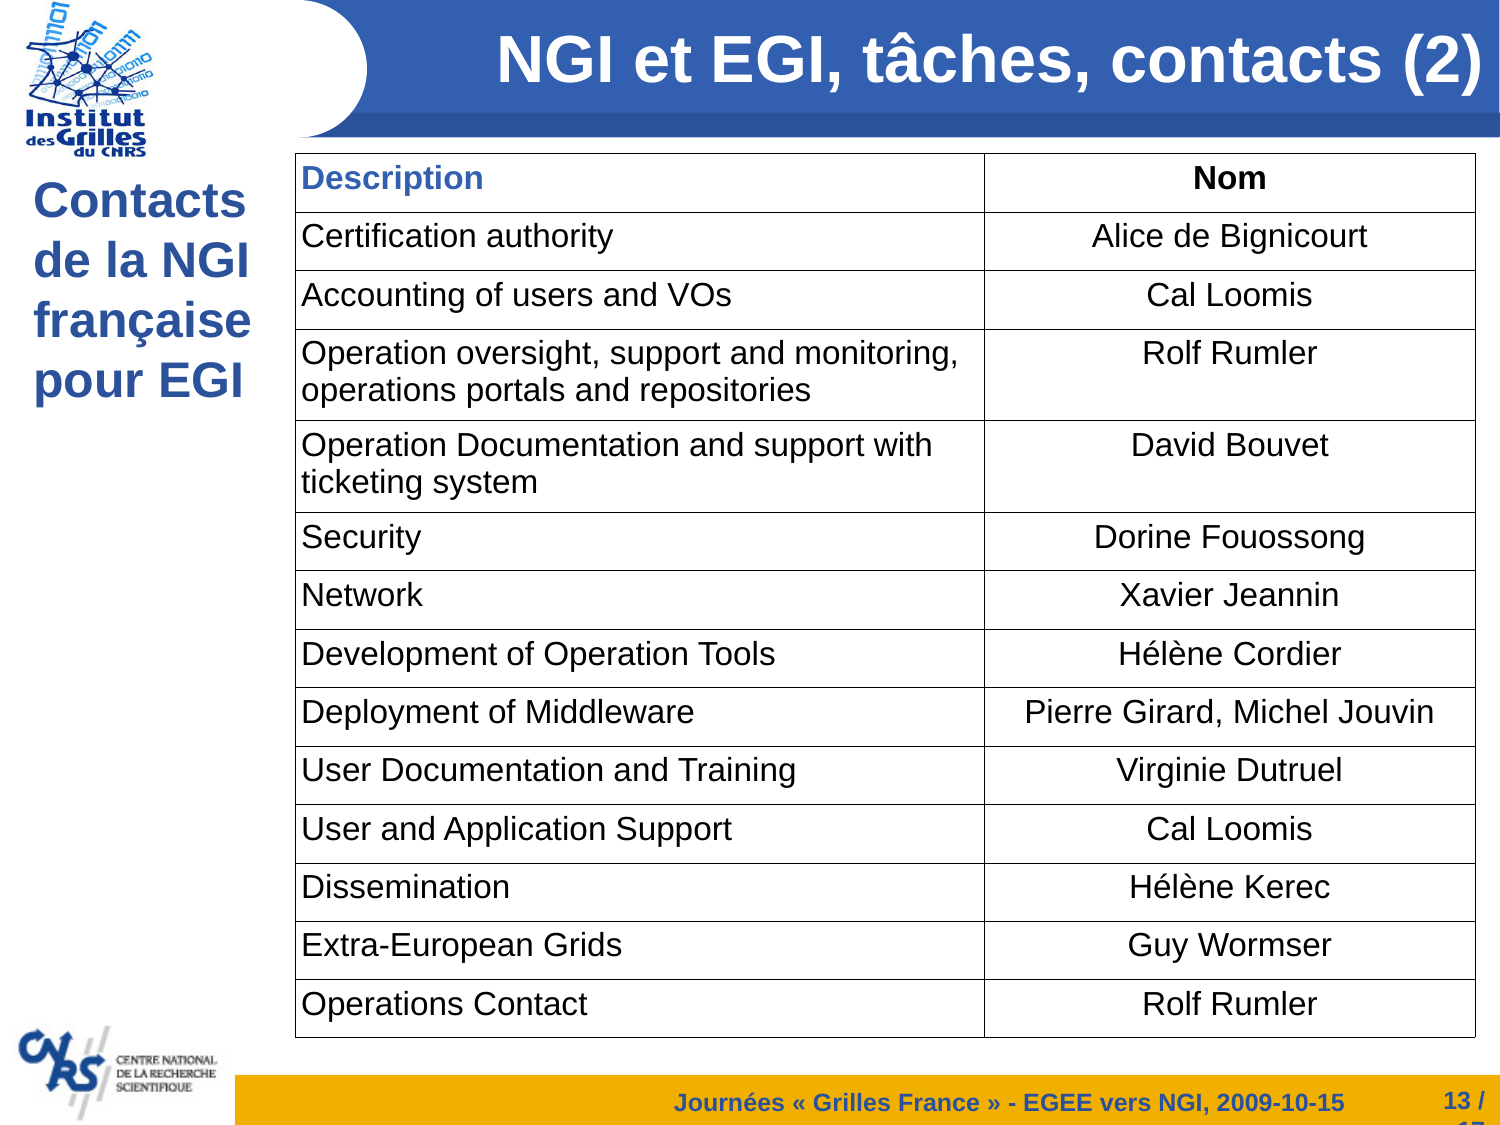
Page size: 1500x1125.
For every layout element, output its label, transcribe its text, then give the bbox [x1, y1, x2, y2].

table_cell Dissemination [296, 864, 984, 921]
list Contacts de la NGI française pour EGI [18, 160, 325, 1051]
table_cell Virginie Dutruel [985, 747, 1475, 804]
table_cell Deployment of Middleware [296, 688, 984, 746]
table_cell Development of Operation Tools [296, 630, 984, 687]
table_cell Extra-European Grids [296, 922, 984, 979]
table_cell Network [296, 571, 984, 629]
text_box <numéro> / 17 [1397, 1076, 1500, 1125]
table_cell Accounting of users and VOs [296, 271, 984, 329]
table_cell Rolf Rumler [985, 980, 1475, 1037]
table_cell Hélène Cordier [985, 630, 1475, 687]
picture [0, 1023, 235, 1125]
table_cell Certification authority [296, 213, 984, 270]
table_cell David Bouvet [985, 421, 1475, 512]
table_cell Hélène Kerec [985, 864, 1475, 921]
table_cell Guy Wormser [985, 922, 1475, 979]
table_cell Cal Loomis [985, 805, 1475, 863]
table_header Nom [985, 154, 1475, 212]
table_header Description [296, 154, 984, 212]
title NGI et EGI, tâches, contacts (2) [395, 0, 1500, 113]
text_box Journées « Grilles France » - EGEE vers NGI, 2009-10-15 [261, 1079, 1362, 1125]
table_cell Rolf Rumler [985, 330, 1475, 420]
table_cell Pierre Girard, Michel Jouvin [985, 688, 1475, 746]
table_cell User and Application Support [296, 805, 984, 863]
table_cell Cal Loomis [985, 271, 1475, 329]
table_cell Security [296, 513, 984, 570]
table_cell Alice de Bignicourt [985, 213, 1475, 270]
picture [0, 0, 178, 159]
table_cell Dorine Fouossong [985, 513, 1475, 570]
table_cell Operation Documentation and support with ticketing system [296, 421, 984, 512]
table_cell Operations Contact [296, 980, 984, 1037]
table_cell User Documentation and Training [296, 747, 984, 804]
table_cell Xavier Jeannin [985, 571, 1475, 629]
table_cell Operation oversight, support and monitoring, operations portals and repositories [296, 330, 984, 420]
